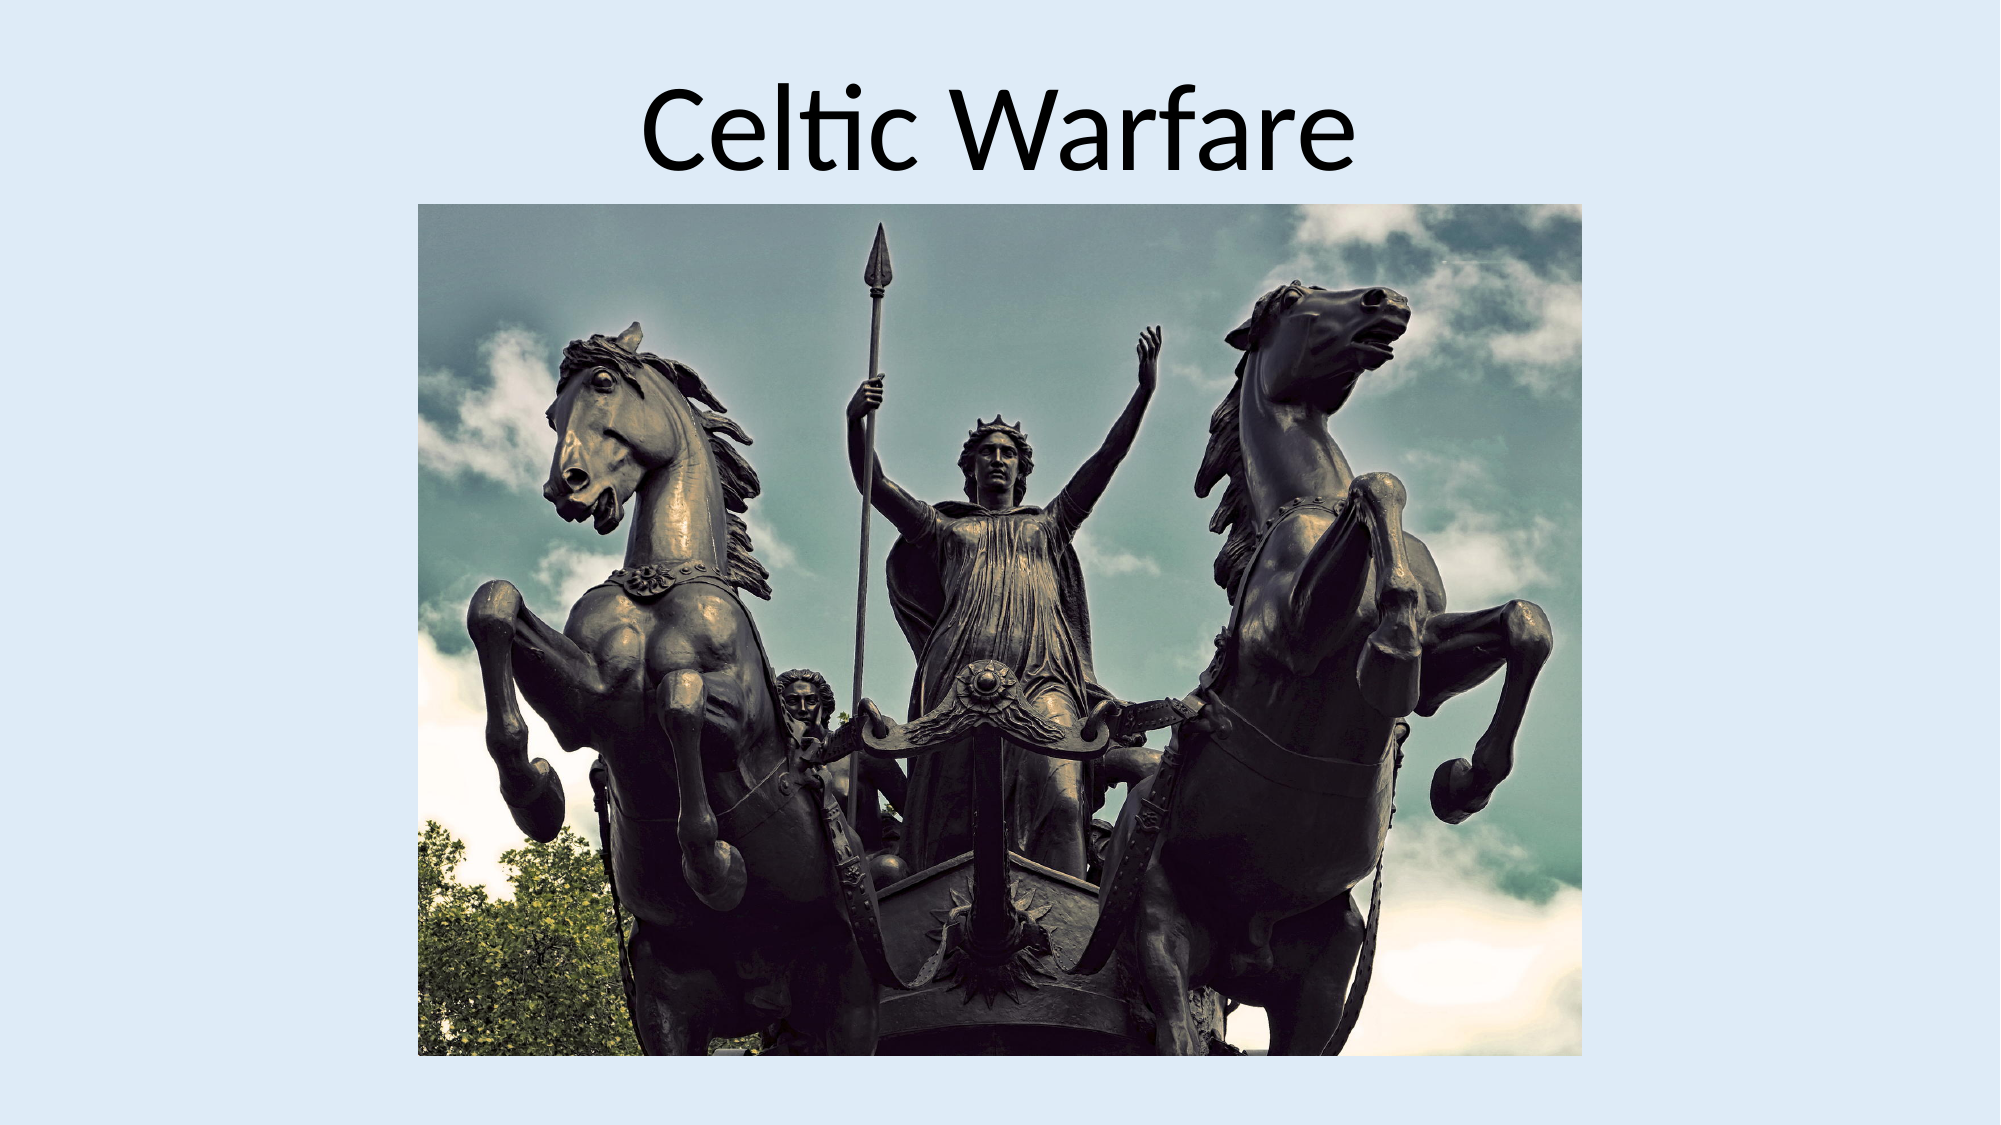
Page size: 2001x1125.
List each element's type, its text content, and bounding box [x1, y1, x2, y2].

picture [418, 205, 1582, 1057]
title Celtic Warfare [249, 25, 1750, 206]
